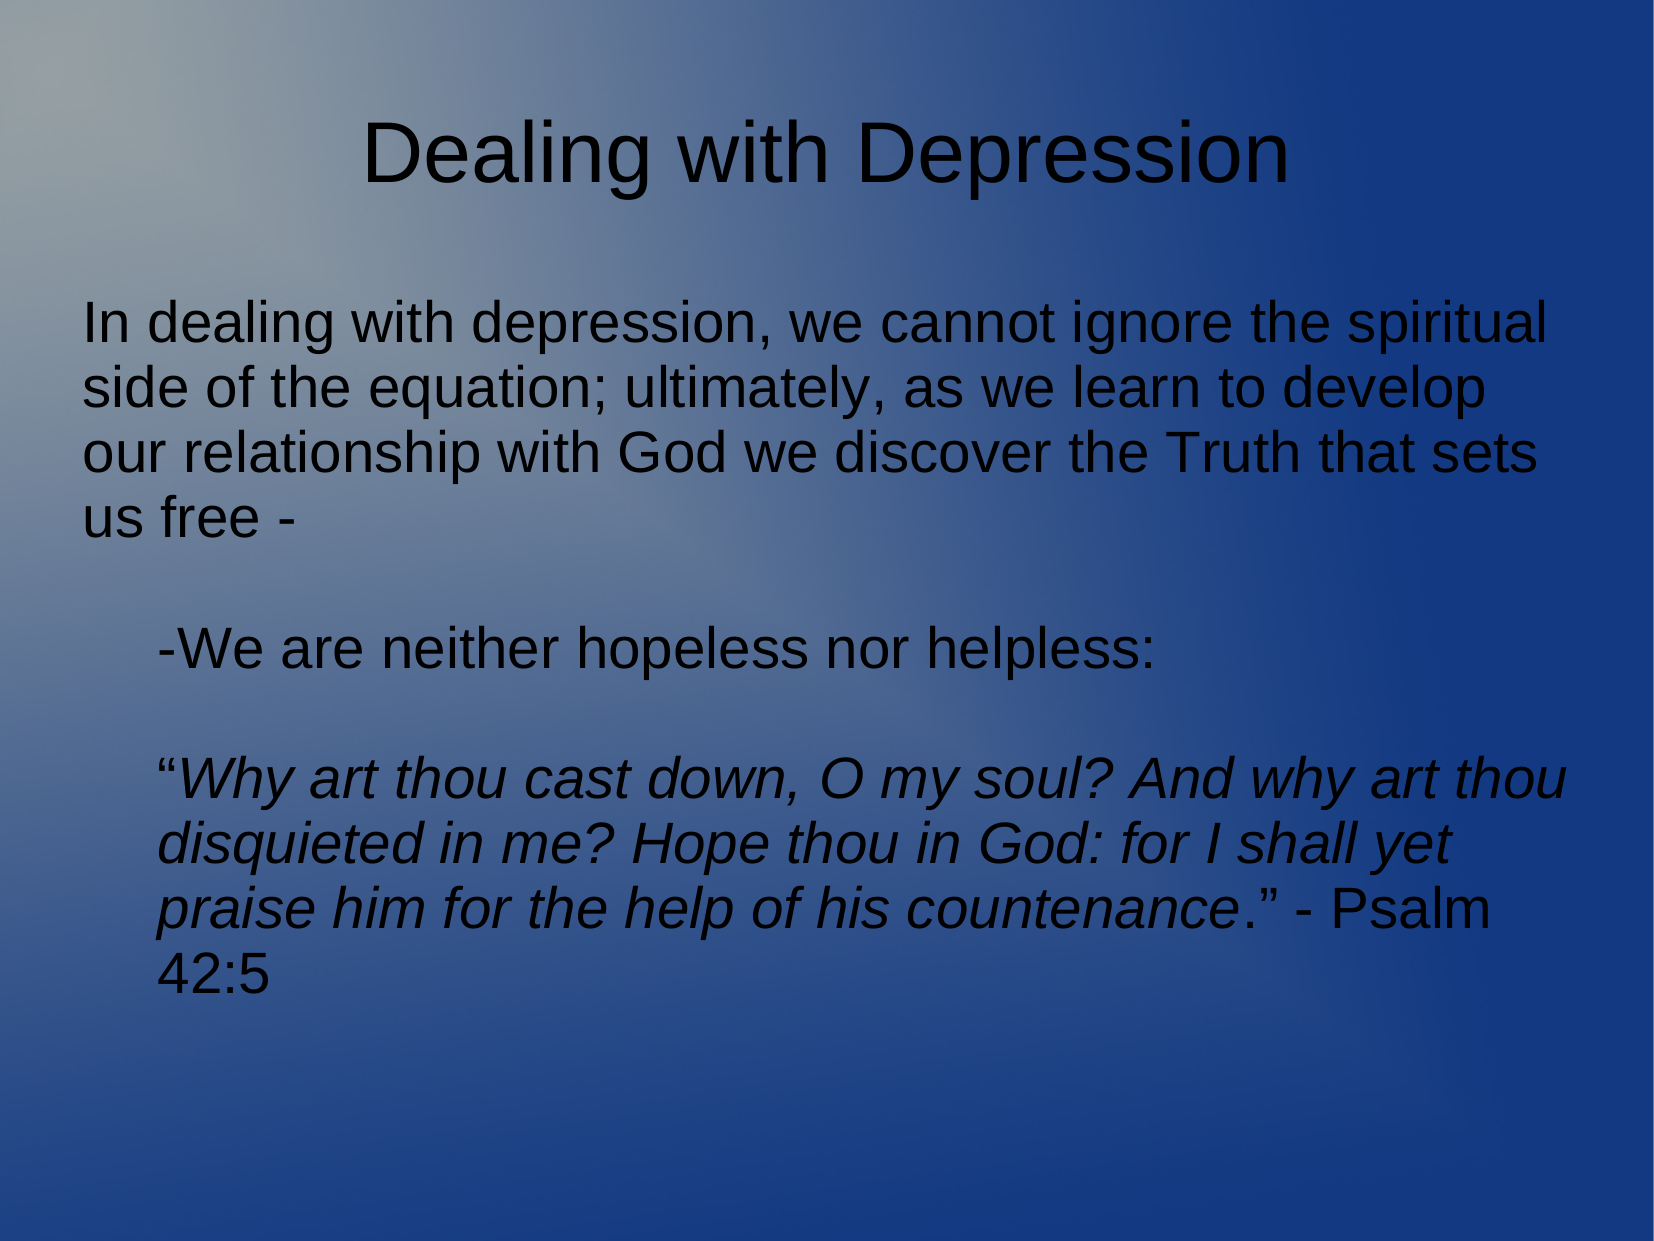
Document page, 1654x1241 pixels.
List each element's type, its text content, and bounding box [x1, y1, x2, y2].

title Dealing with Depression [82, 49, 1571, 257]
picture [0, 0, 1654, 1241]
subtitle In dealing with depression, we cannot ignore the spiritual side of the equation; ultimately, as we learn to develop our relationship with God we discover the Truth that sets us free - -We are neither hopeless nor helpless: “Why art thou cast down, O my soul? And why art thou disquieted in me? Hope thou in God: for I shall yet praise him for the help of his countenance.” - Psalm 42:5 [82, 290, 1571, 1241]
